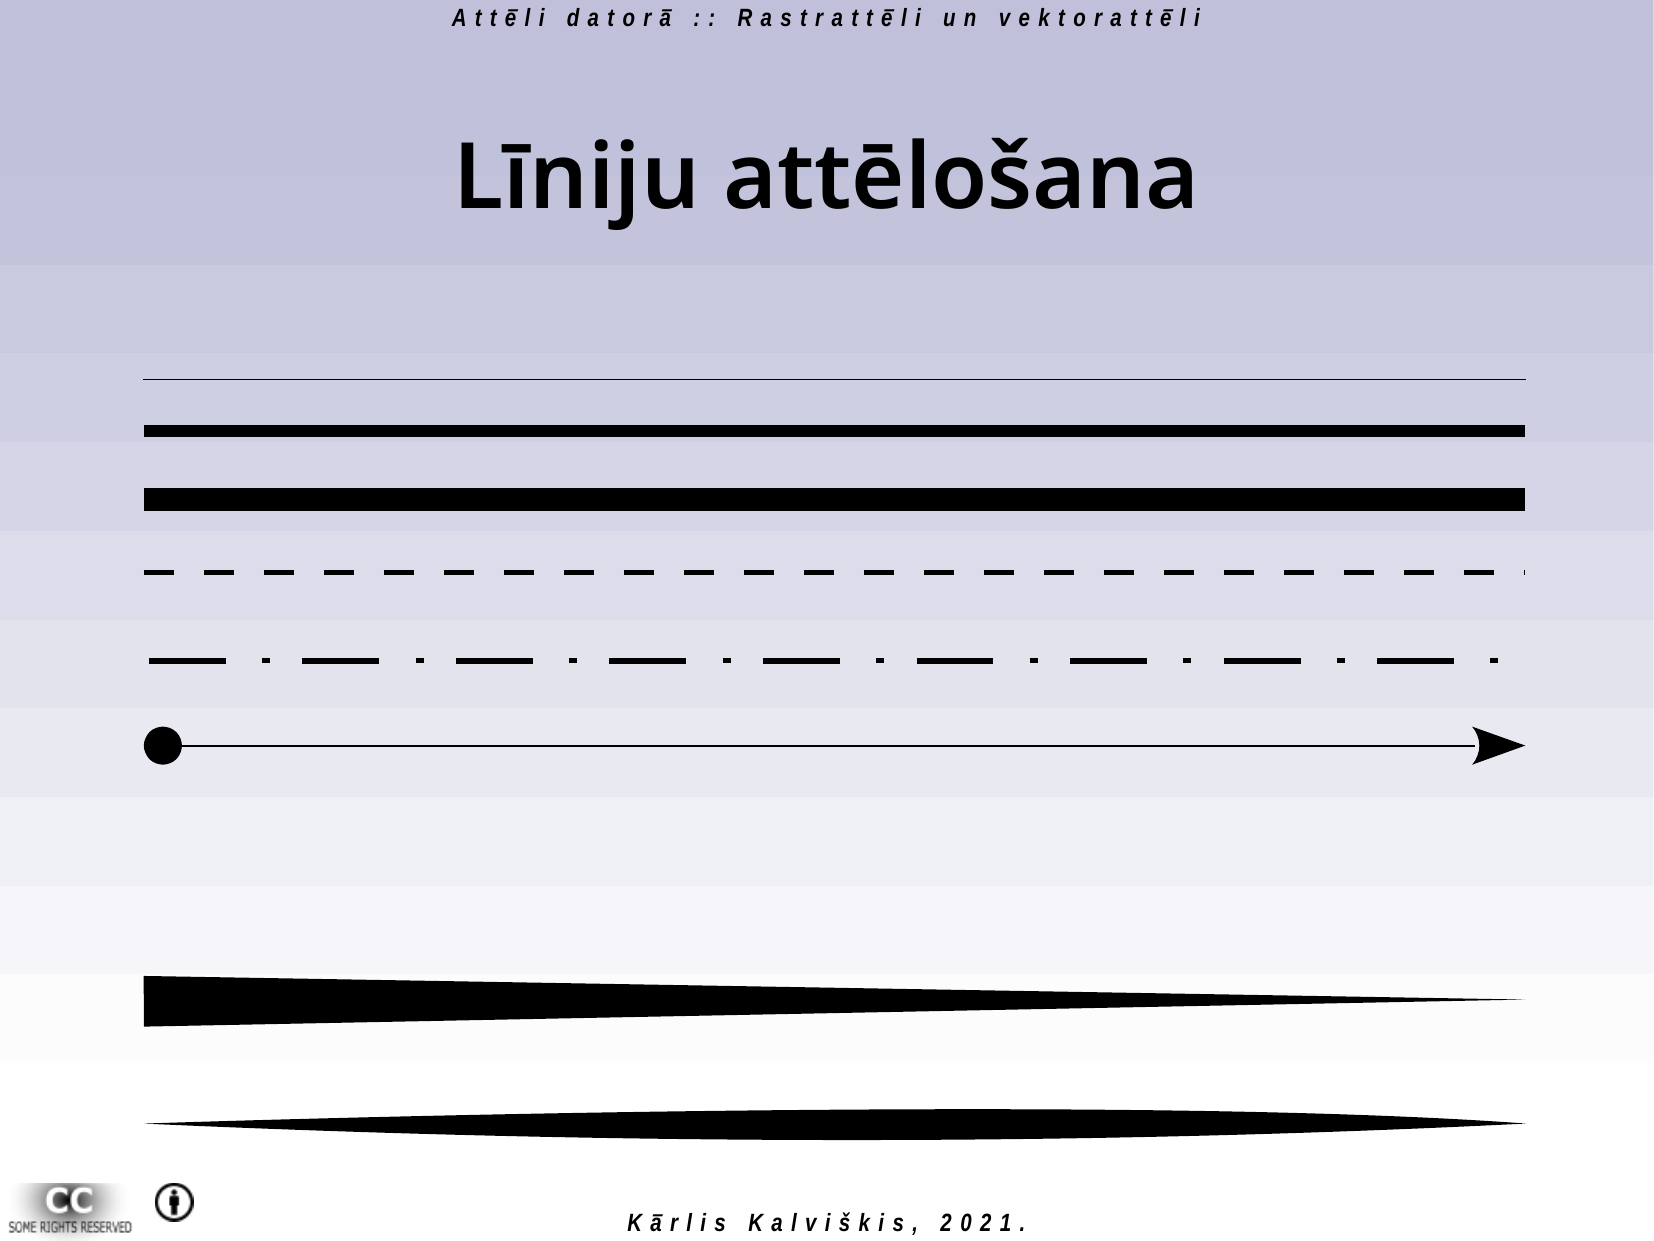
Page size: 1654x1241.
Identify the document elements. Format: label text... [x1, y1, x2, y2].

picture [0, 0, 1654, 1241]
title Līniju attēlošana [29, 49, 1625, 296]
text_box [143, 1109, 1526, 1141]
text_box [143, 975, 1526, 1027]
